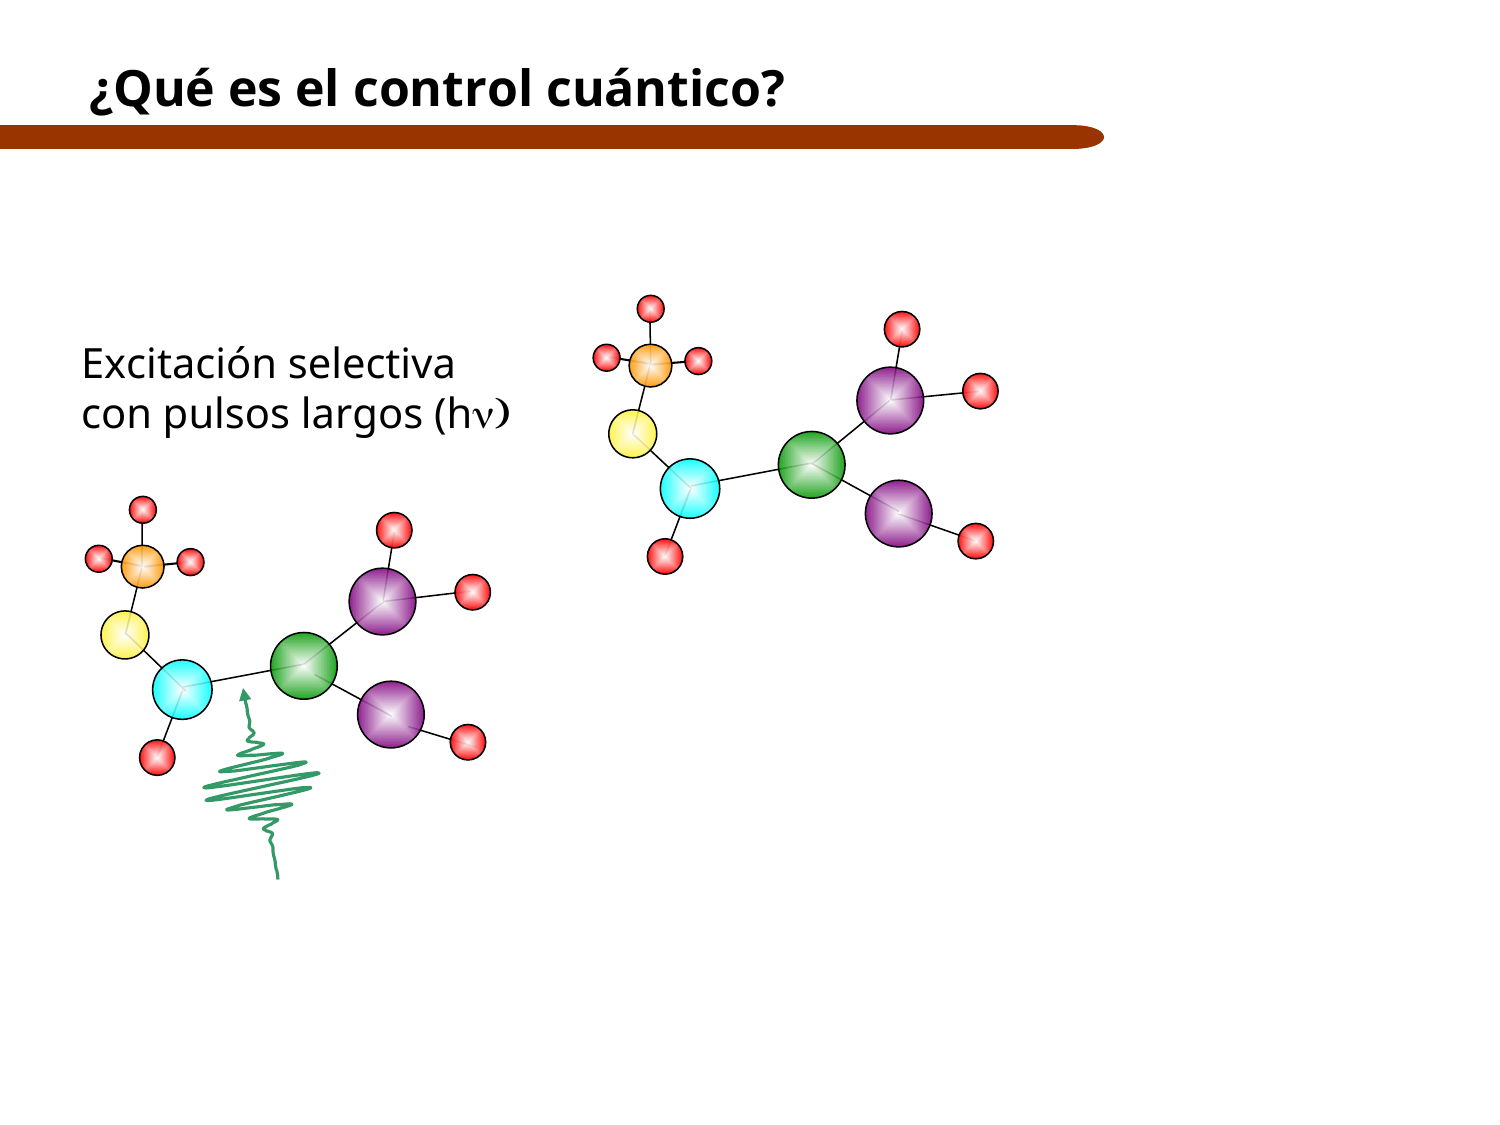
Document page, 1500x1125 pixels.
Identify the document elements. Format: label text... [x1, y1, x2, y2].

text_box ¿Qué es el control cuántico? [74, 30, 1447, 143]
text_box [884, 311, 920, 347]
text_box [121, 545, 165, 589]
text_box [177, 548, 204, 576]
text_box [660, 458, 720, 519]
text_box [129, 496, 157, 524]
text_box [593, 344, 621, 372]
text_box [958, 523, 994, 559]
text_box [450, 724, 486, 760]
text_box [454, 574, 491, 610]
text_box [357, 681, 425, 748]
text_box [270, 632, 338, 700]
text_box [349, 568, 416, 635]
text_box [152, 659, 213, 720]
text_box [85, 545, 113, 573]
text_box [778, 431, 846, 499]
text_box [856, 367, 924, 434]
text_box [865, 480, 933, 547]
text_box [100, 610, 149, 659]
text_box [139, 739, 175, 776]
text_box [608, 409, 657, 458]
text_box [684, 347, 712, 375]
text_box Excitación selectiva con pulsos largos (h [66, 328, 526, 445]
text_box [637, 295, 665, 323]
text_box [629, 344, 672, 387]
text_box [962, 373, 999, 409]
text_box [647, 538, 683, 575]
text_box [376, 512, 413, 548]
